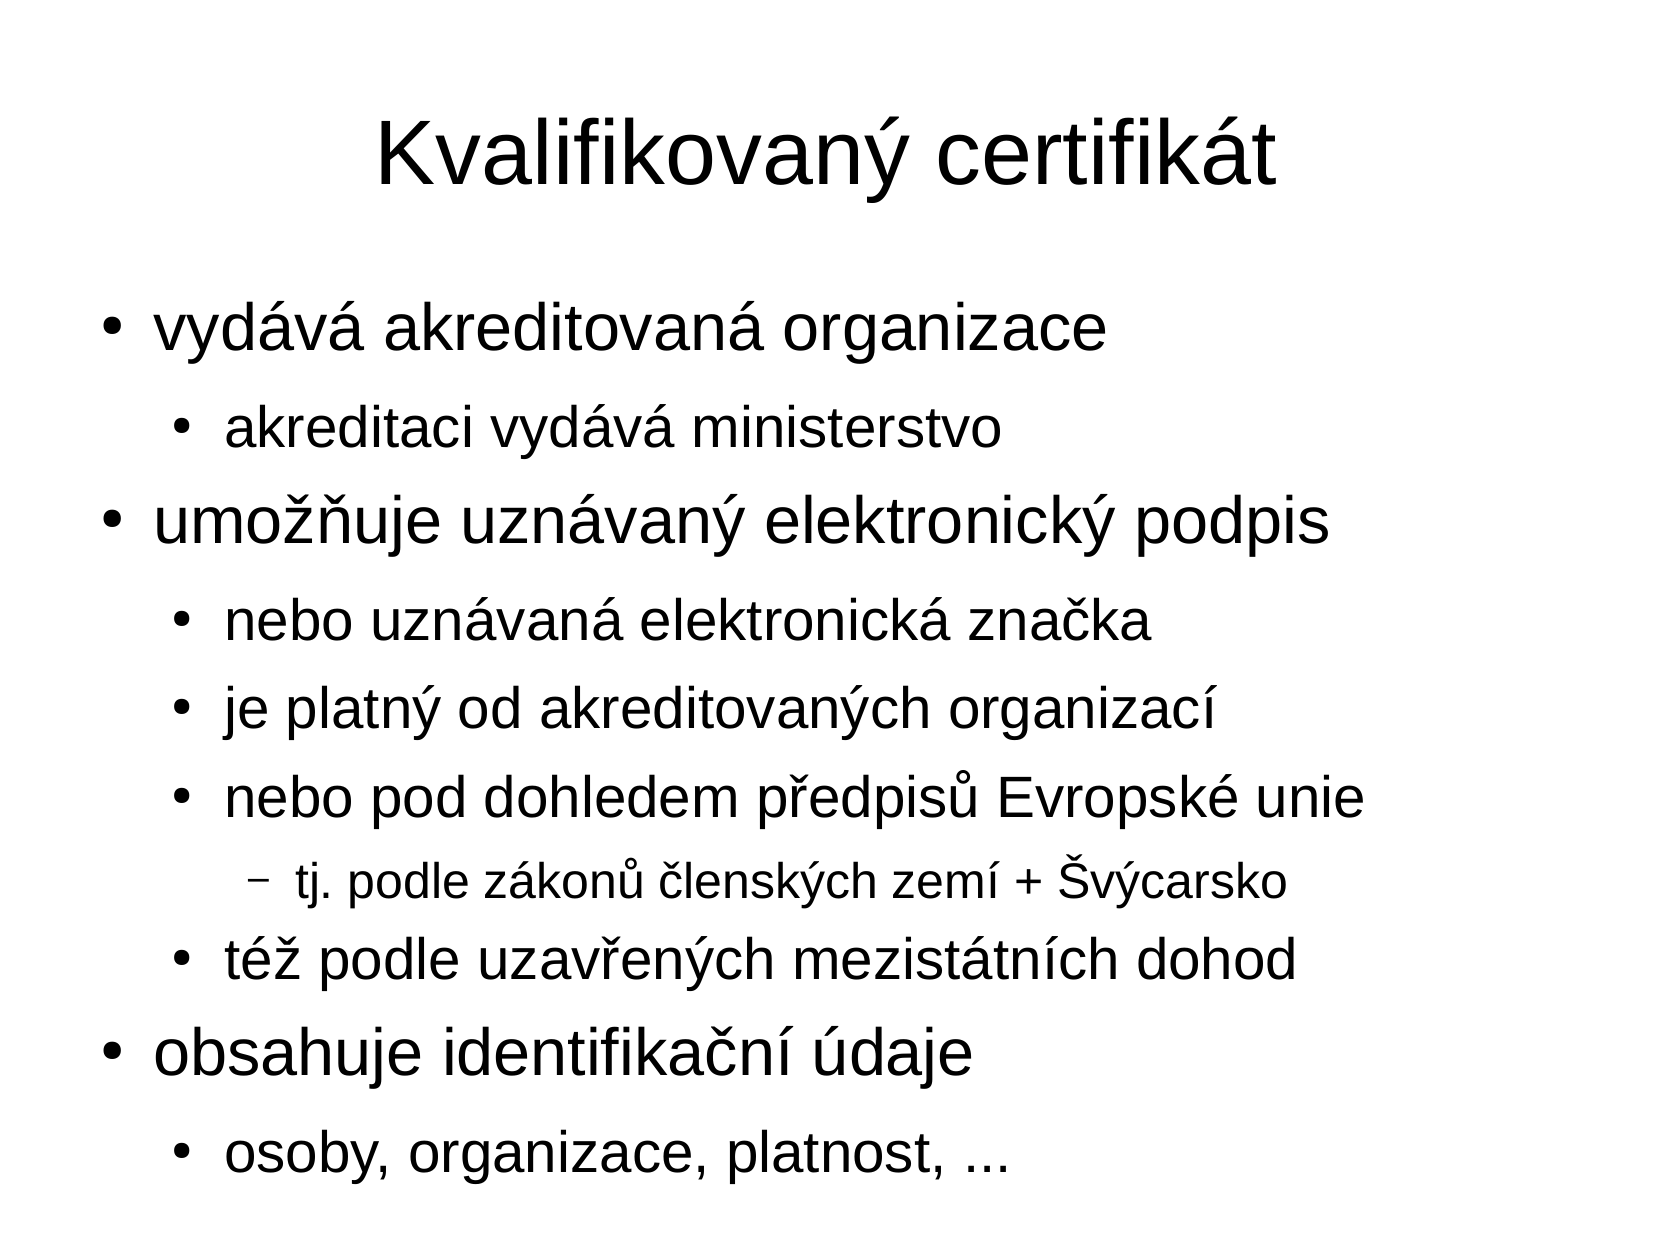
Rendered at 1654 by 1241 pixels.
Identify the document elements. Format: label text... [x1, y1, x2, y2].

list vydává akreditovaná organizace akreditaci vydává ministerstvo umožňuje uznávaný elektronický podpis nebo uznávaná elektronická značka je platný od akreditovaných organizací nebo pod dohledem předpisů Evropské unie tj. podle zákonů členských zemí + Švýcarsko též podle uzavřených mezistátních dohod obsahuje identifikační údaje osoby, organizace, platnost, ... [82, 290, 1538, 1185]
title Kvalifikovaný certifikát [82, 49, 1571, 257]
